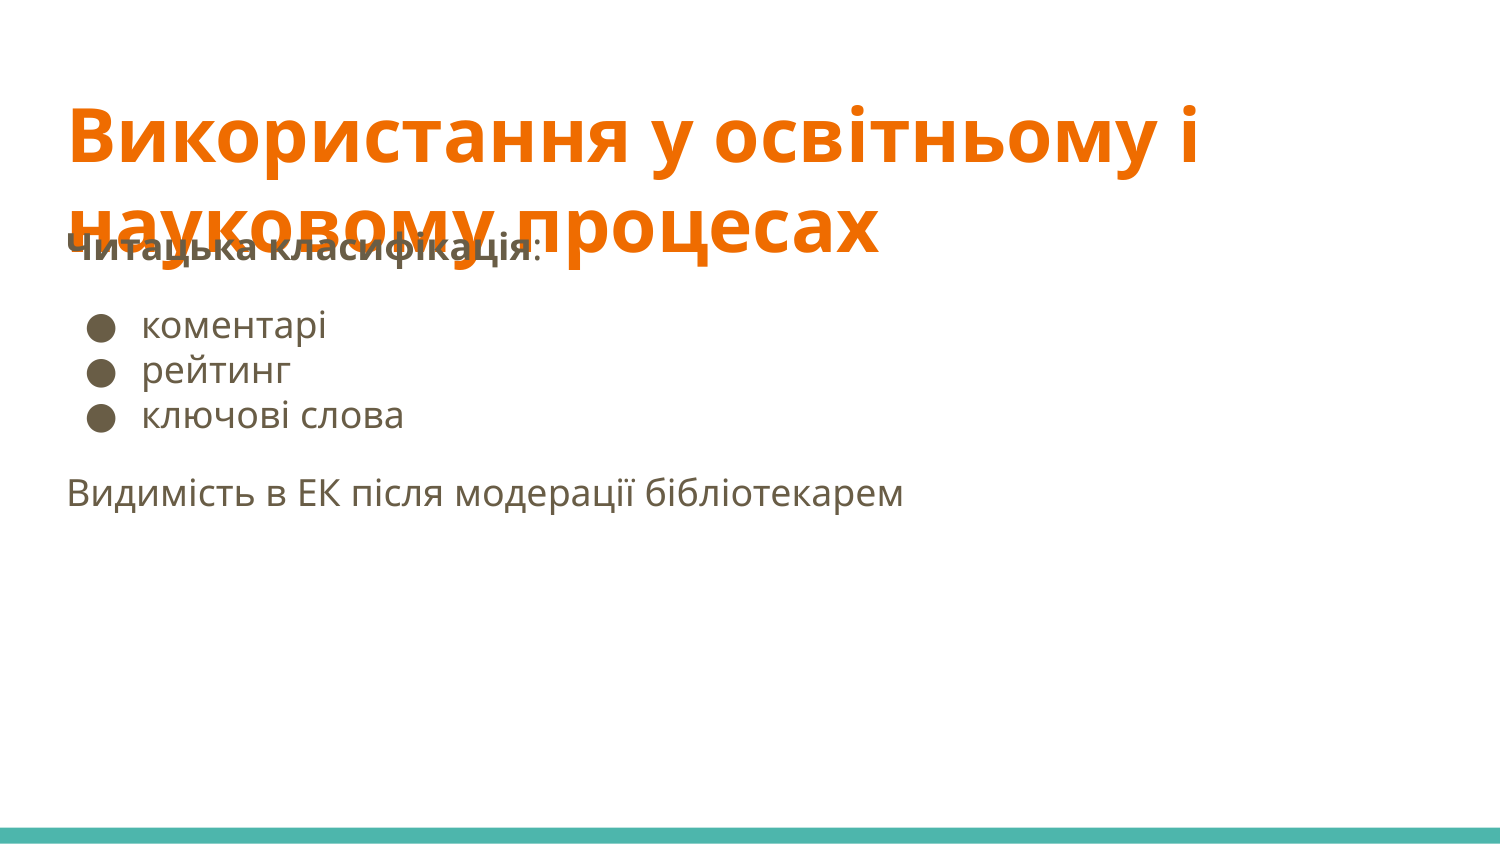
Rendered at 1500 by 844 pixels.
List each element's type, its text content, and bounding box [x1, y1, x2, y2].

title Використання у освітньому і науковому процесах [51, 72, 1449, 189]
list Читацька класифікація: коментарі рейтинг ключові слова Видимість в ЕК після модерації бібліотекарем [51, 207, 1449, 750]
